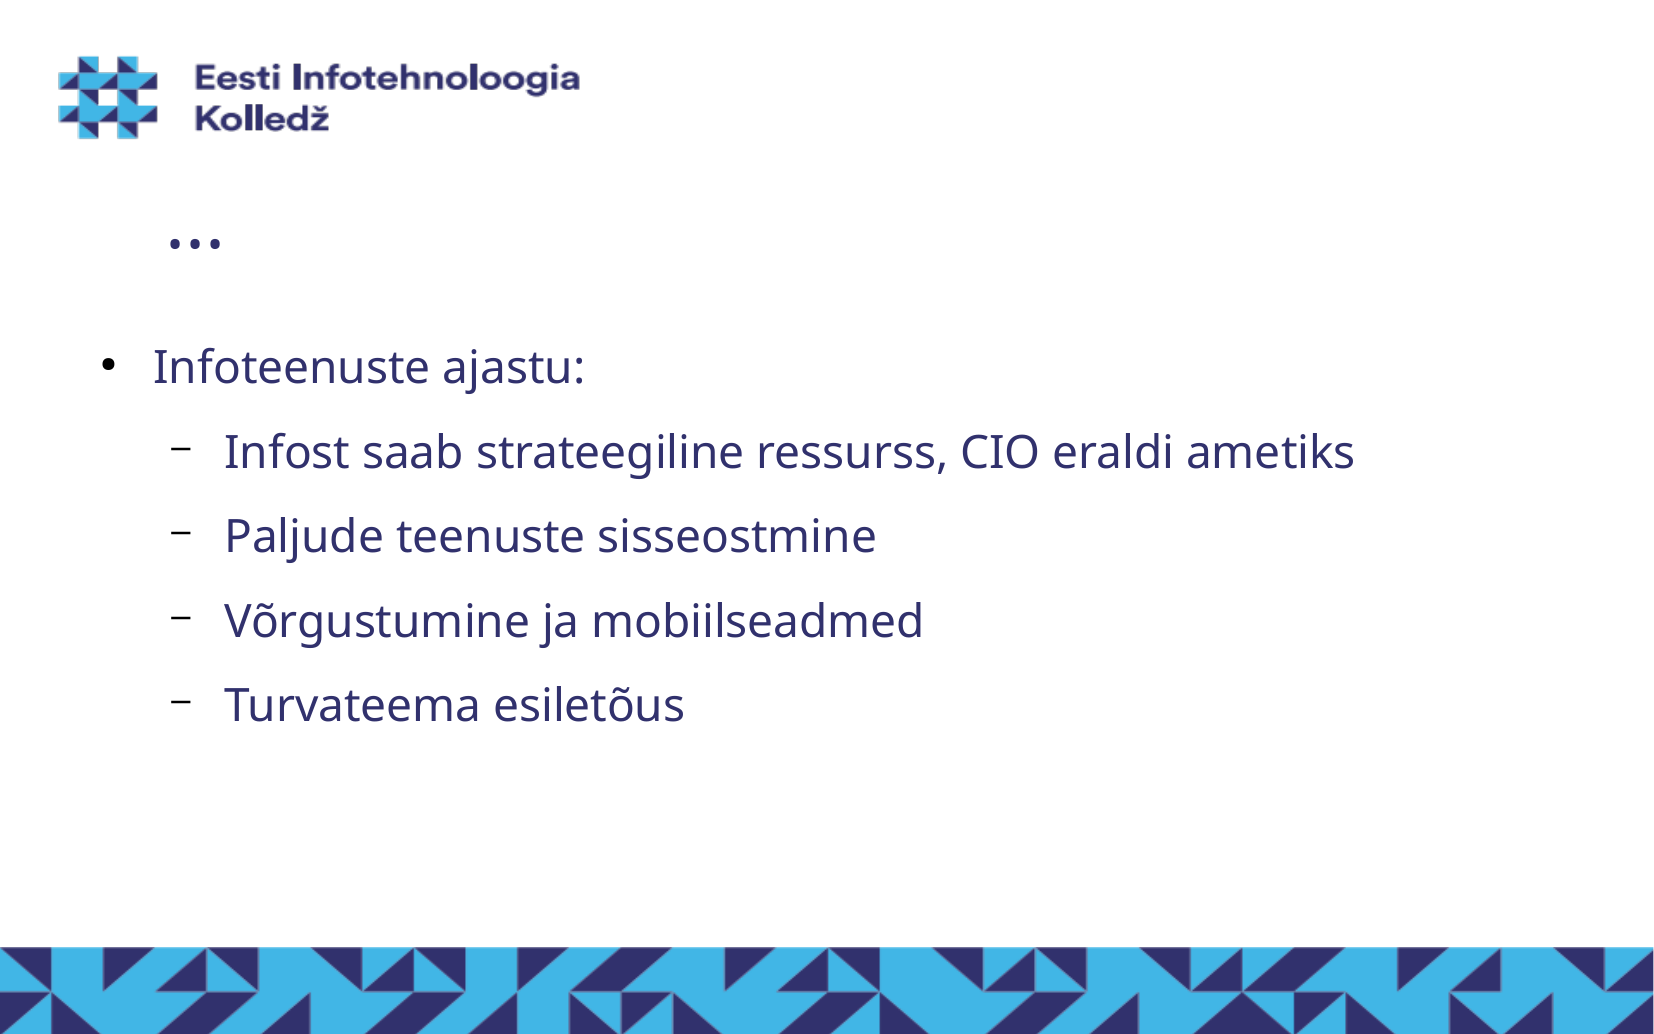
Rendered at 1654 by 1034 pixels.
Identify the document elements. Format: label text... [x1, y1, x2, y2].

list Infoteenuste ajastu: Infost saab strateegiline ressurss, CIO eraldi ametiks Paljude teenuste sisseostmine Võrgustumine ja mobiilseadmed Turvateema esiletõus [82, 334, 1501, 906]
title ... [165, 132, 1501, 306]
